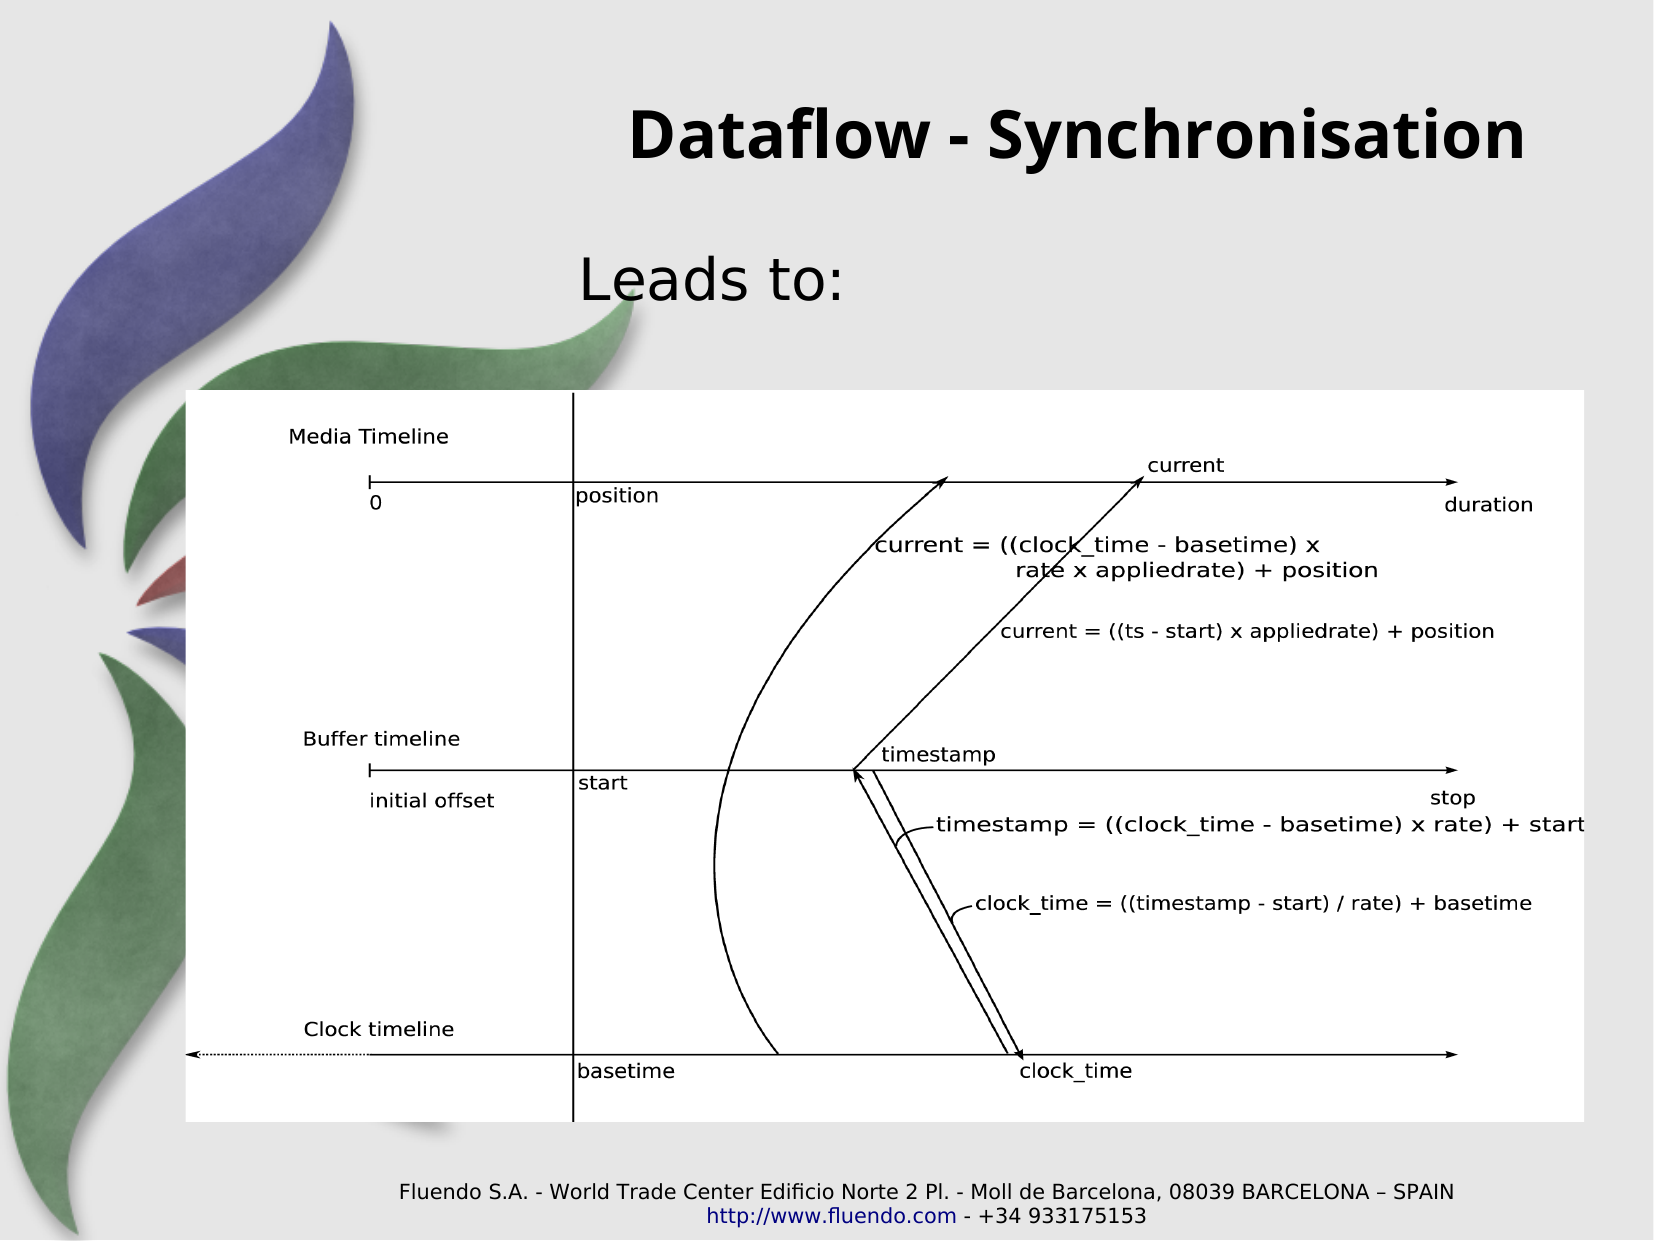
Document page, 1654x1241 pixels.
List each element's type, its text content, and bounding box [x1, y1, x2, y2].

picture [0, 0, 1585, 1241]
list Leads to: [561, 228, 1595, 332]
title Dataflow - Synchronisation [561, 59, 1595, 207]
